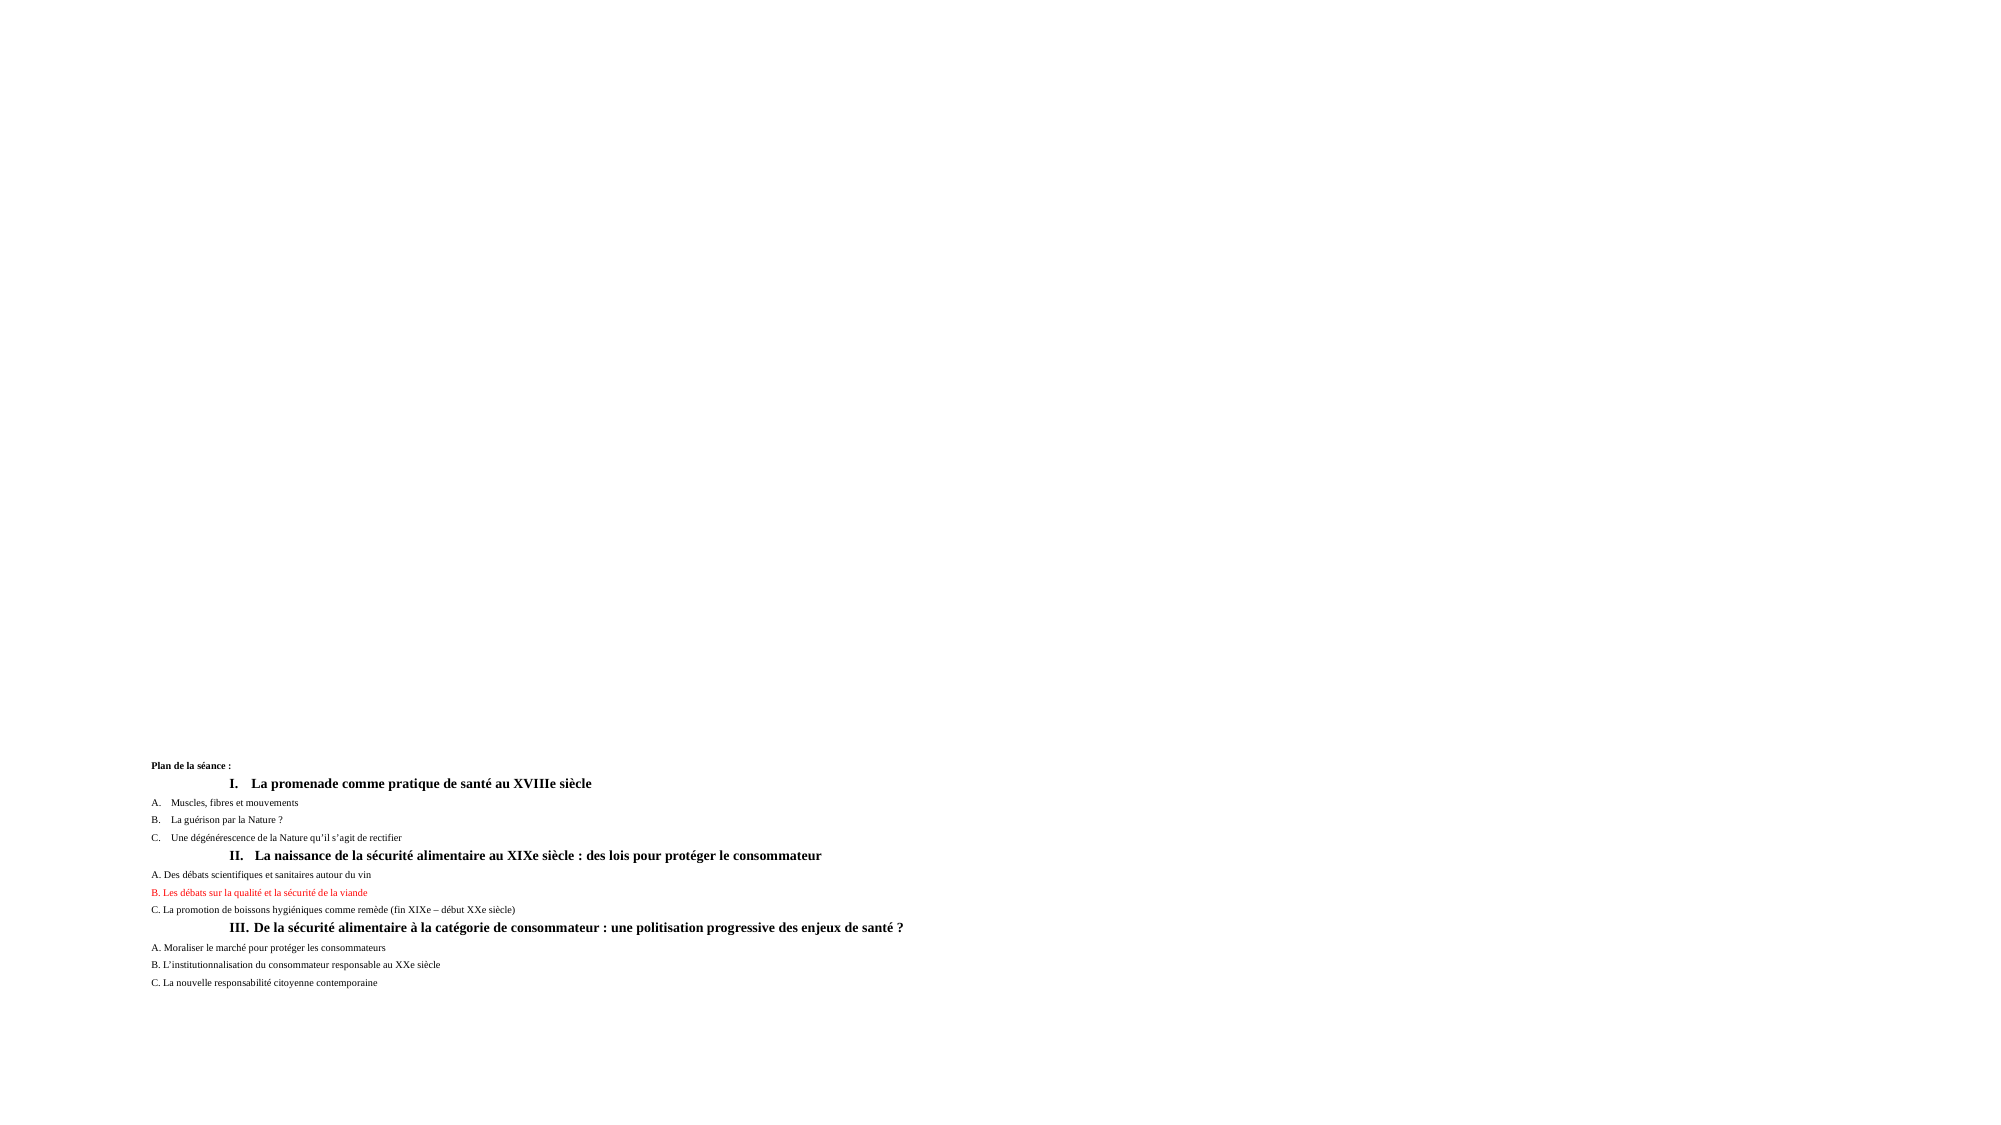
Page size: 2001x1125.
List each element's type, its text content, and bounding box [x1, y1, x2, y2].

list Plan de la séance : La promenade comme pratique de santé au XVIIIe siècle Muscles, fibres et mouvements La guérison par la Nature ? Une dégénérescence de la Nature qu’il s’agit de rectifier La naissance de la sécurité alimentaire au XIXe siècle : des lois pour protéger le consommateur A. Des débats scientifiques et sanitaires autour du vin B. Les débats sur la qualité et la sécurité de la viande C. La promotion de boissons hygiéniques comme remède (fin XIXe – début XXe siècle) De la sécurité alimentaire à la catégorie de consommateur : une politisation progressive des enjeux de santé ? A. Moraliser le marché pour protéger les consommateurs B. L’institutionnalisation du consommateur responsable au XXe siècle C. La nouvelle responsabilité citoyenne contemporaine [28, 29, 1972, 1096]
